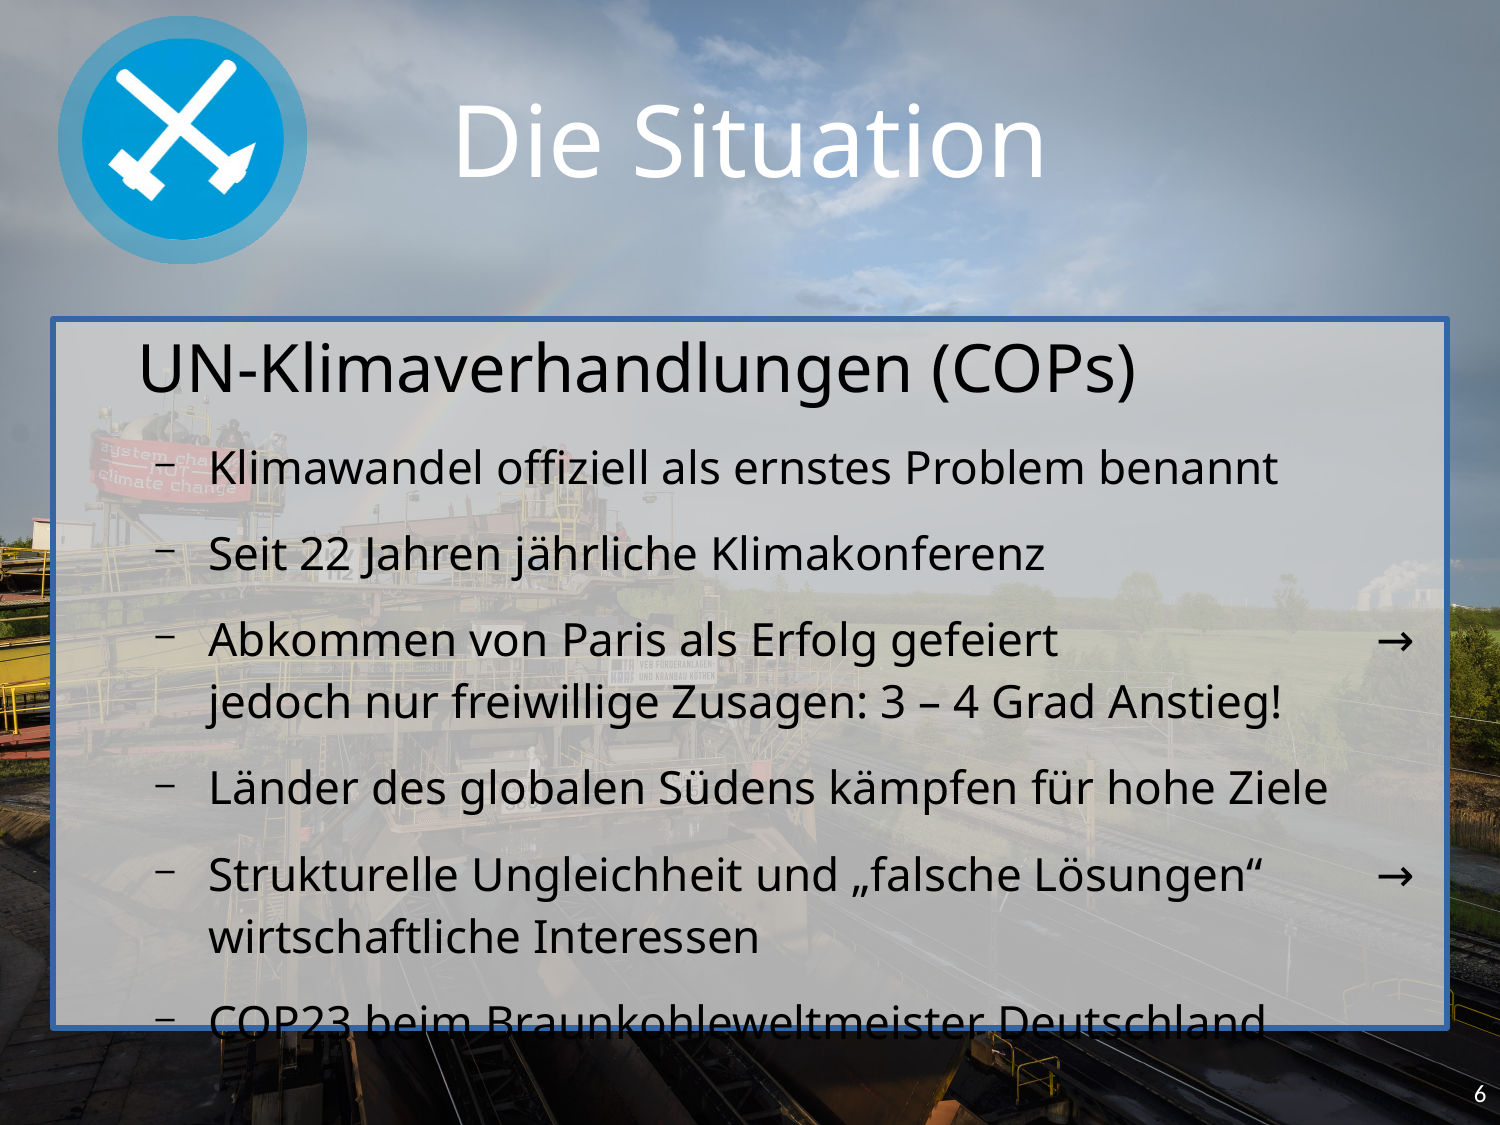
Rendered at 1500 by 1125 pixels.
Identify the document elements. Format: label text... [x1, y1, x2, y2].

list UN-Klimaverhandlungen (COPs) Klimawandel offiziell als ernstes Problem benannt Seit 22 Jahren jährliche Klimakonferenz Abkommen von Paris als Erfolg gefeiert → jedoch nur freiwillige Zusagen: 3 – 4 Grad Anstieg! Länder des globalen Südens kämpfen für hohe Ziele Strukturelle Ungleichheit und „falsche Lösungen“ → wirtschaftliche Interessen COP23 beim Braunkohleweltmeister Deutschland [53, 318, 1447, 1028]
picture [0, 0, 1500, 1125]
title Die Situation [242, 45, 1258, 233]
